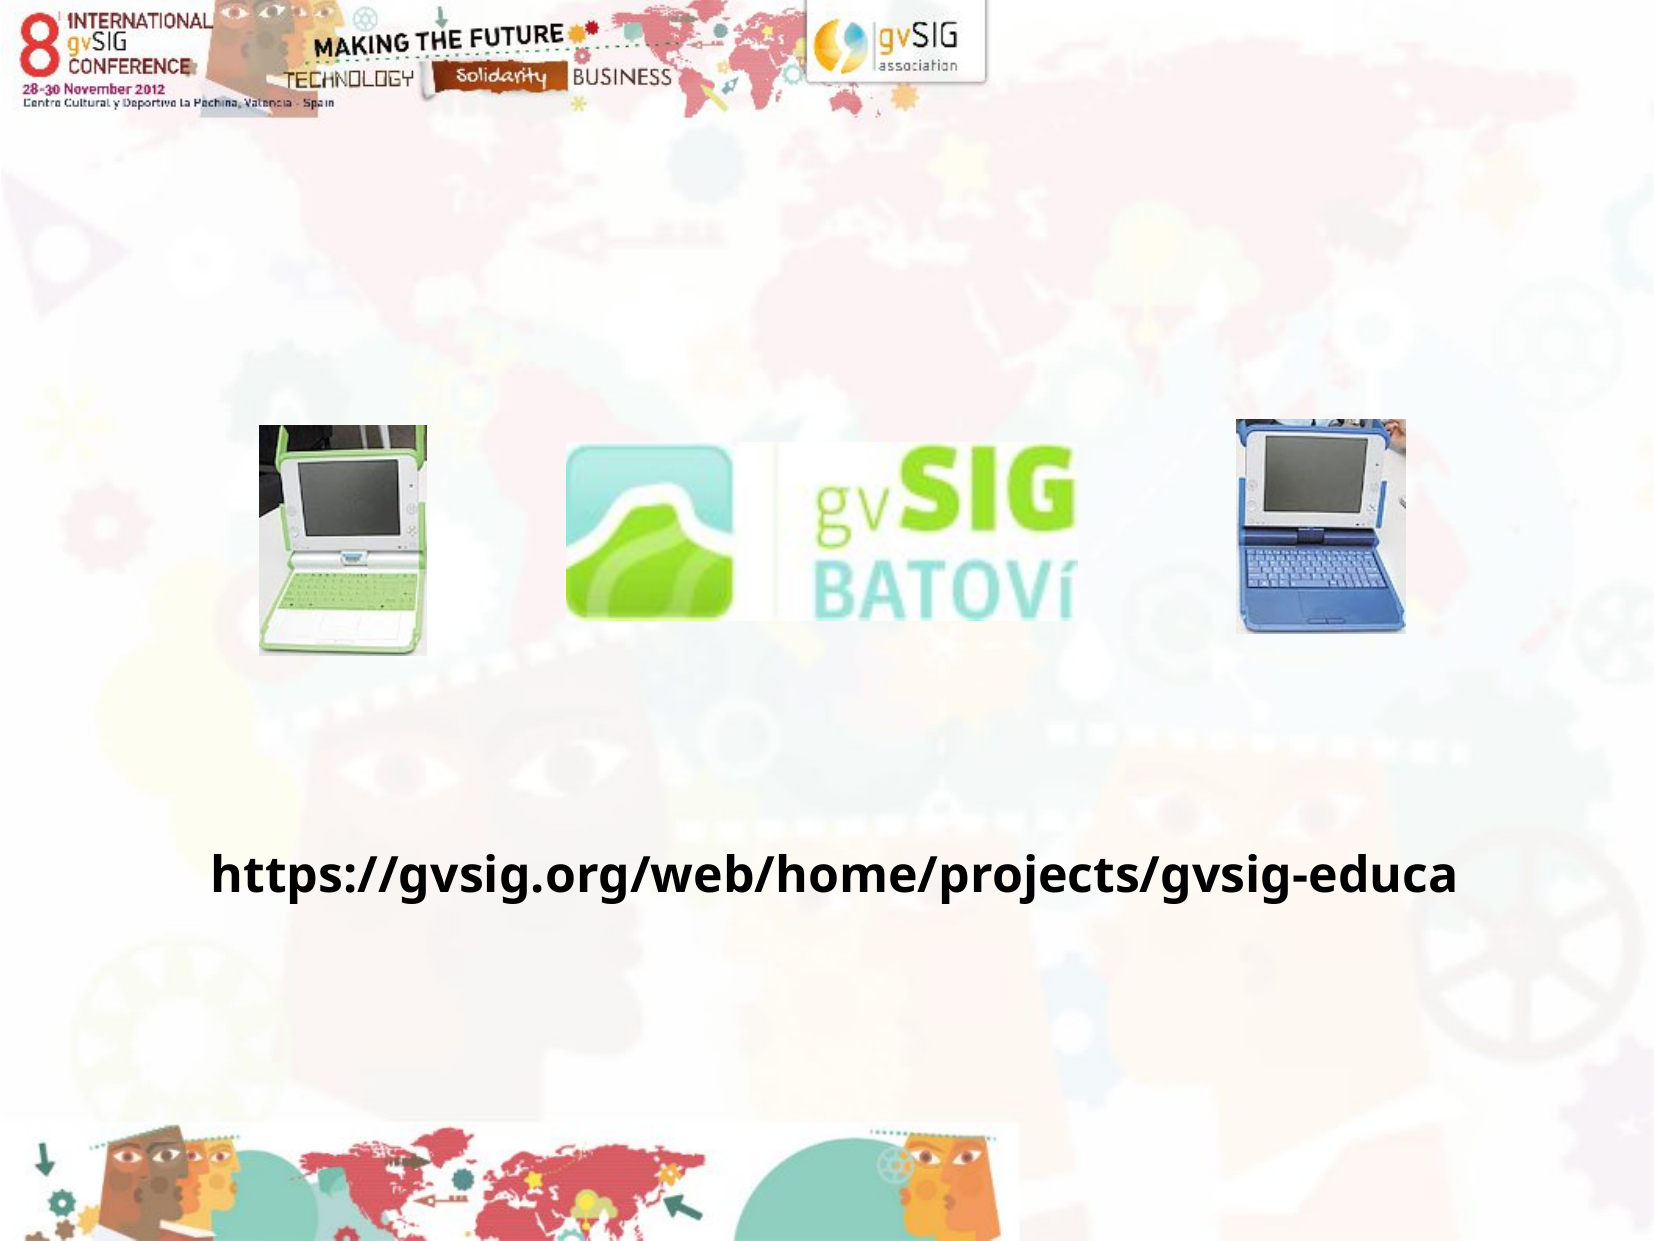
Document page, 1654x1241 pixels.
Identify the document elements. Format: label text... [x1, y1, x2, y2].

picture [1, 0, 1654, 1241]
text_box https://gvsig.org/web/home/projects/gvsig-educa [195, 831, 1489, 916]
